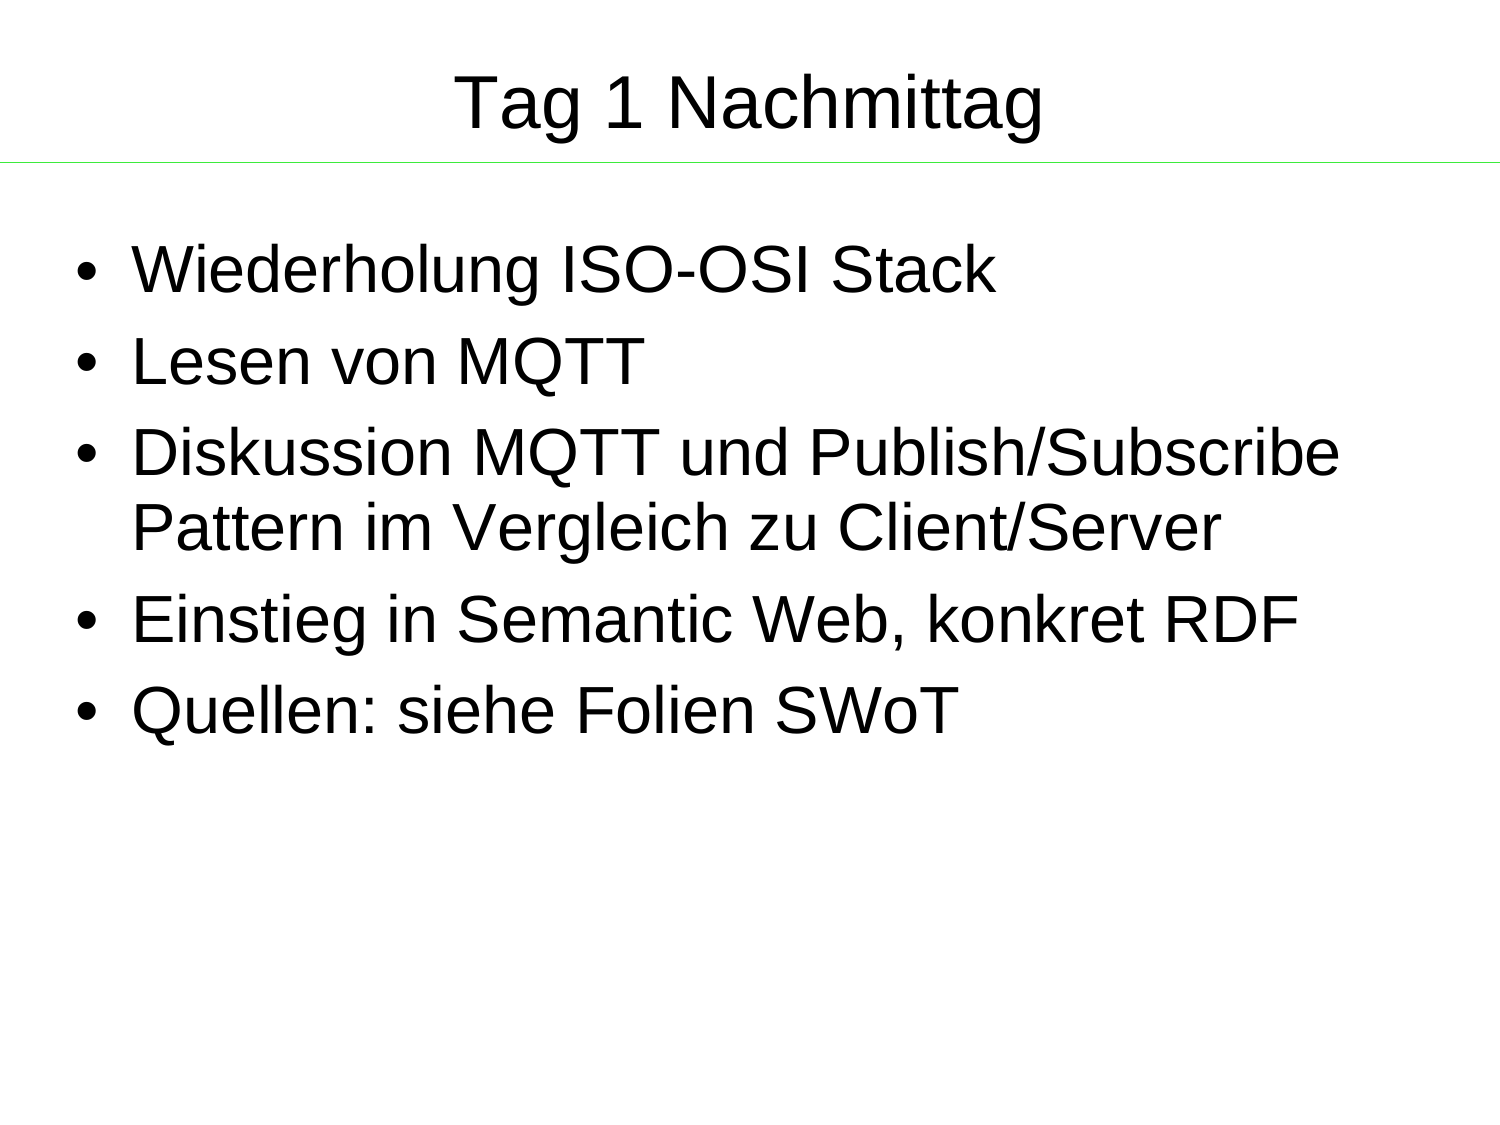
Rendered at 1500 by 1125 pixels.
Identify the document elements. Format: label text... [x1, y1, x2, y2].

title Tag 1 Nachmittag [75, 49, 1426, 156]
list Wiederholung ISO-OSI Stack Lesen von MQTT Diskussion MQTT und Publish/Subscribe Pattern im Vergleich zu Client/Server Einstieg in Semantic Web, konkret RDF Quellen: siehe Folien SWoT [75, 232, 1426, 886]
